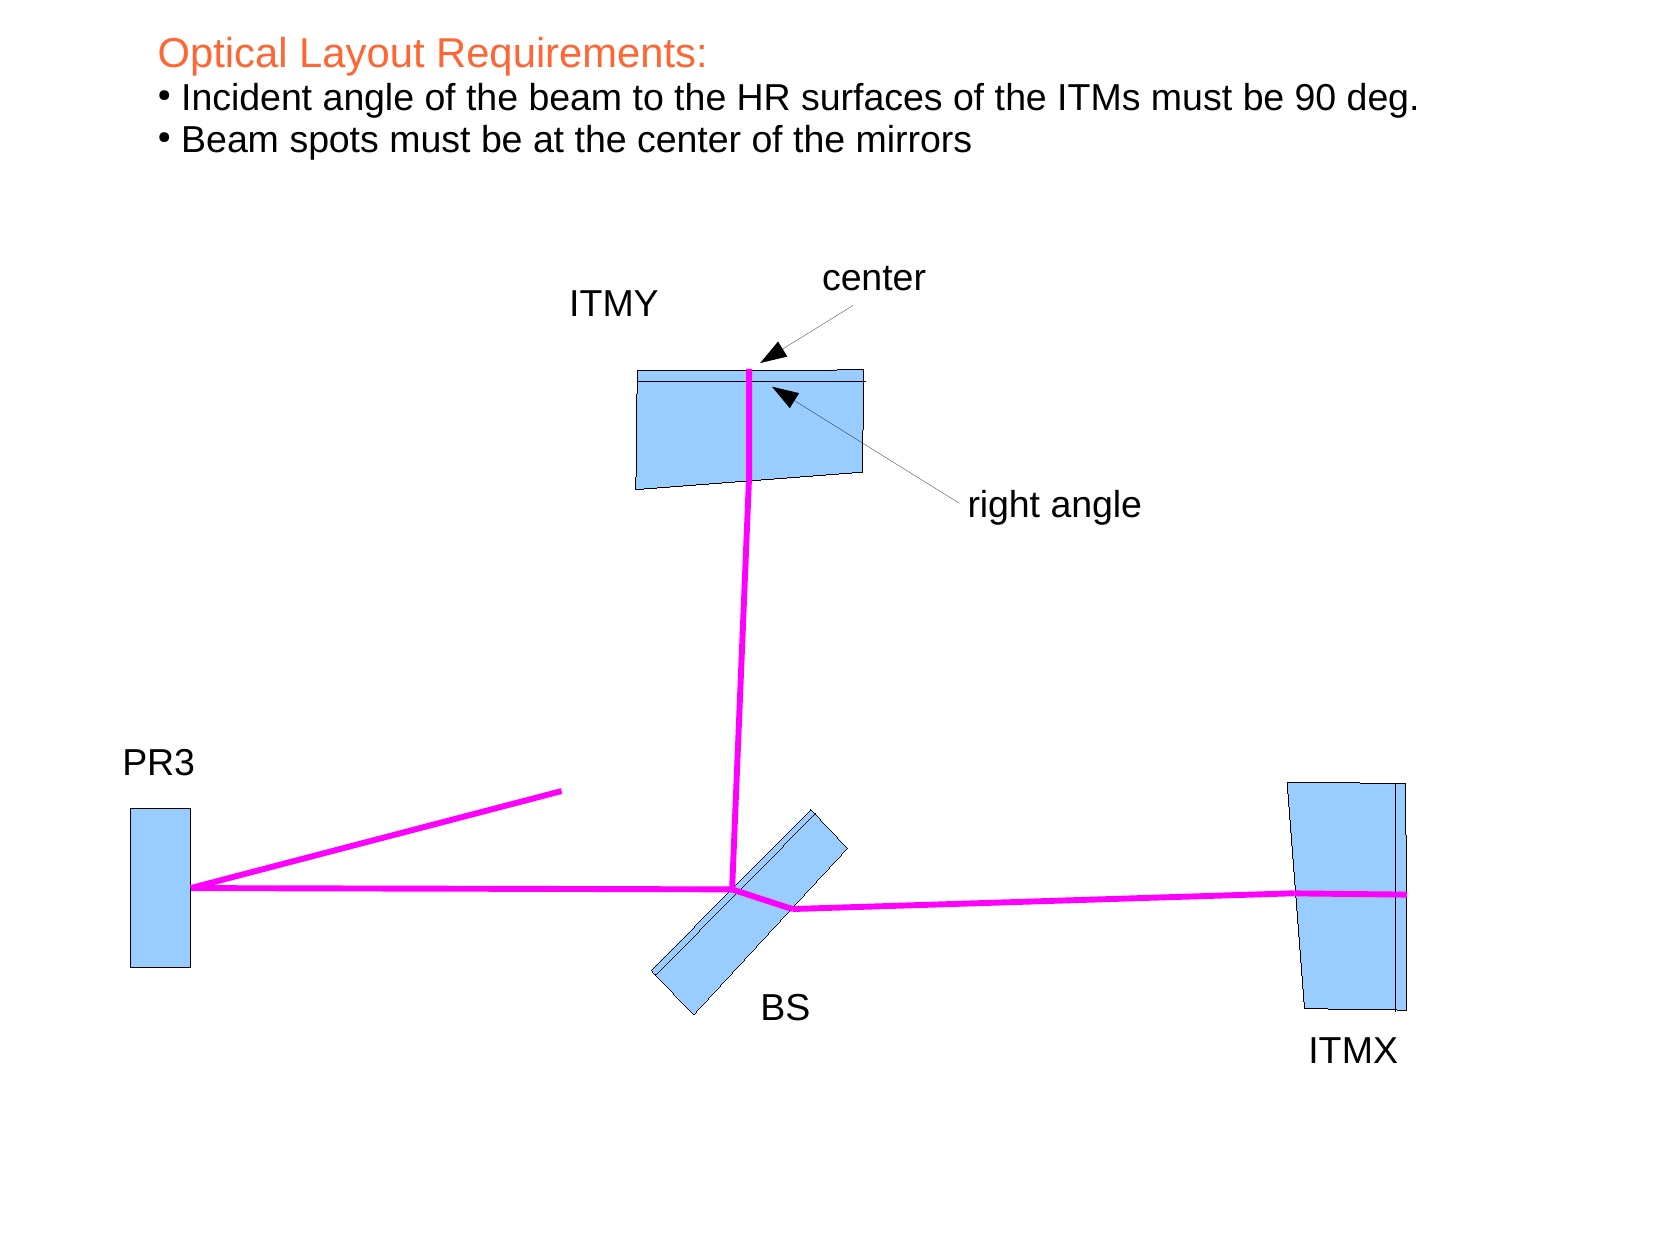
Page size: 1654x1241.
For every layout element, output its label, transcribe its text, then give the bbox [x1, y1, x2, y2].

text_box [1396, 898, 1407, 1011]
text_box [753, 382, 864, 481]
text_box [1396, 783, 1407, 891]
text_box [130, 808, 191, 968]
text_box [637, 370, 746, 381]
text_box PR3 [107, 733, 210, 791]
text_box right angle [952, 475, 1157, 533]
text_box [1295, 897, 1395, 1010]
text_box [753, 369, 864, 381]
text_box ITMY [554, 275, 674, 333]
text_box BS [745, 979, 826, 1036]
text_box [736, 809, 848, 906]
text_box Optical Layout Requirements: Incident angle of the beam to the HR surfaces of the ITMs must be 90 deg. Beam spots must be at the center of the mirrors [142, 22, 1436, 168]
text_box [651, 893, 789, 1015]
text_box [635, 382, 746, 490]
text_box ITMX [1293, 1022, 1414, 1080]
text_box [1287, 782, 1395, 891]
text_box center [807, 249, 941, 306]
